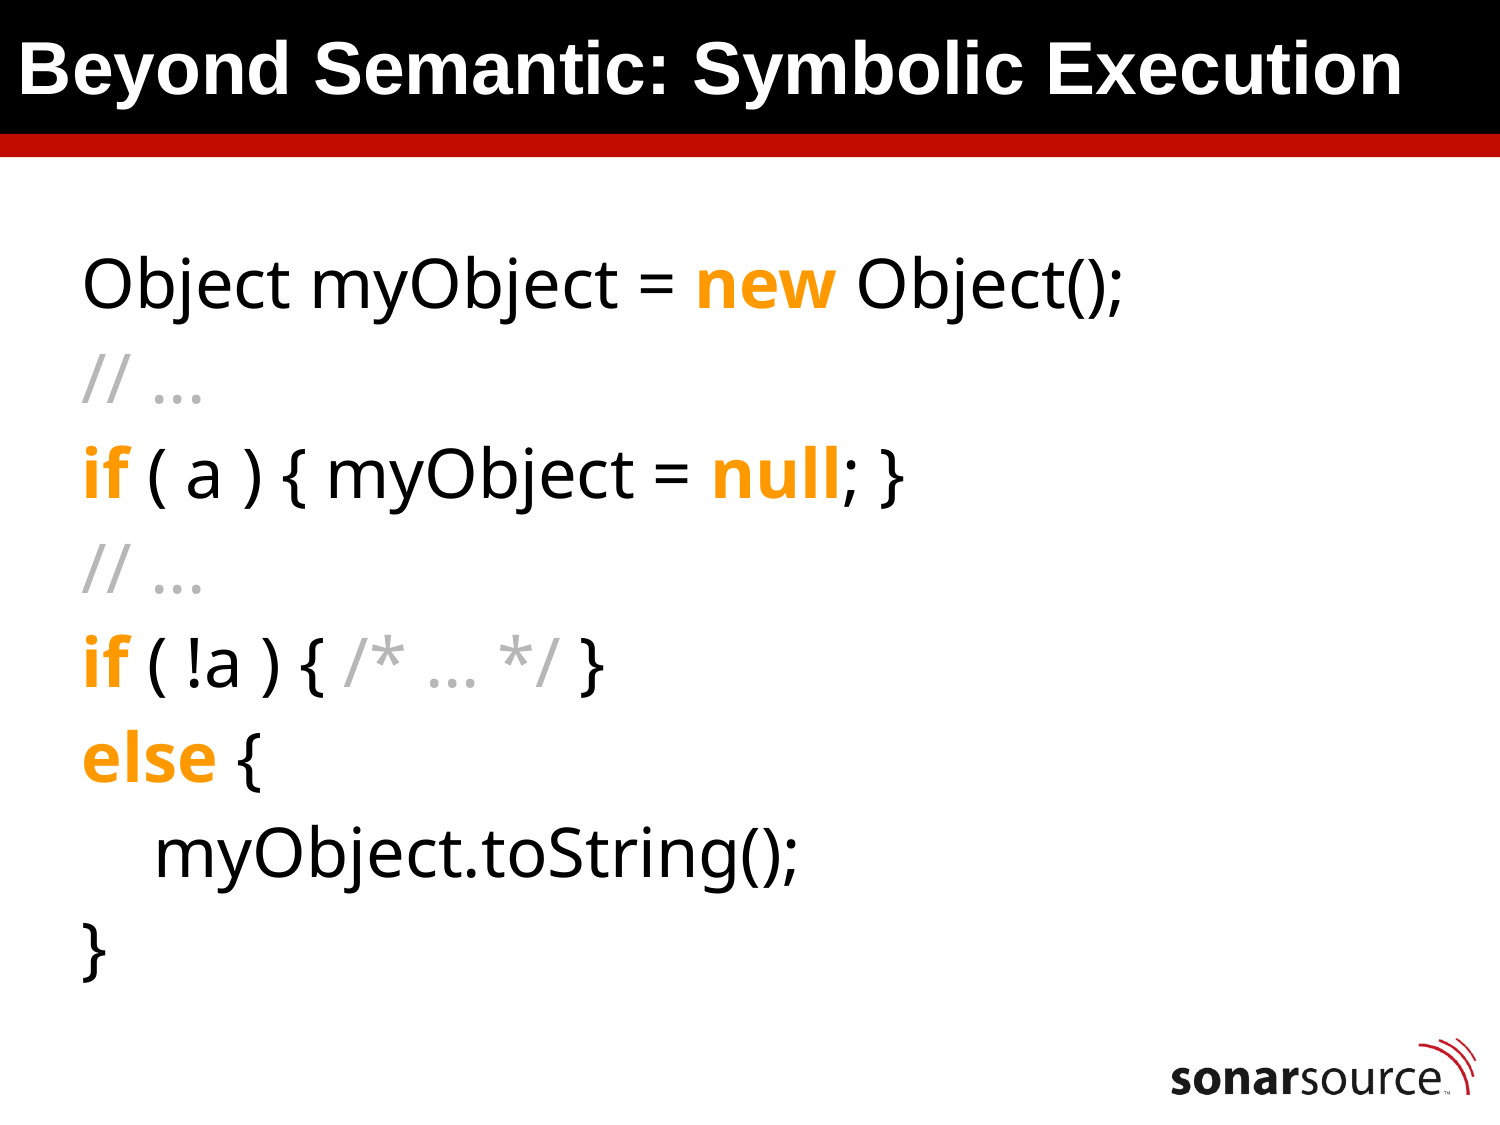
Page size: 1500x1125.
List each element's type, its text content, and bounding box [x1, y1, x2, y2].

text_box Beyond Semantic: Symbolic Execution [18, 6, 1465, 123]
picture [1167, 1033, 1480, 1099]
text_box Object myObject = new Object(); // ... if ( a ) { myObject = null; } // ... if ( !a ) { /* … */ } else { myObject.toString(); } [67, 214, 1293, 992]
